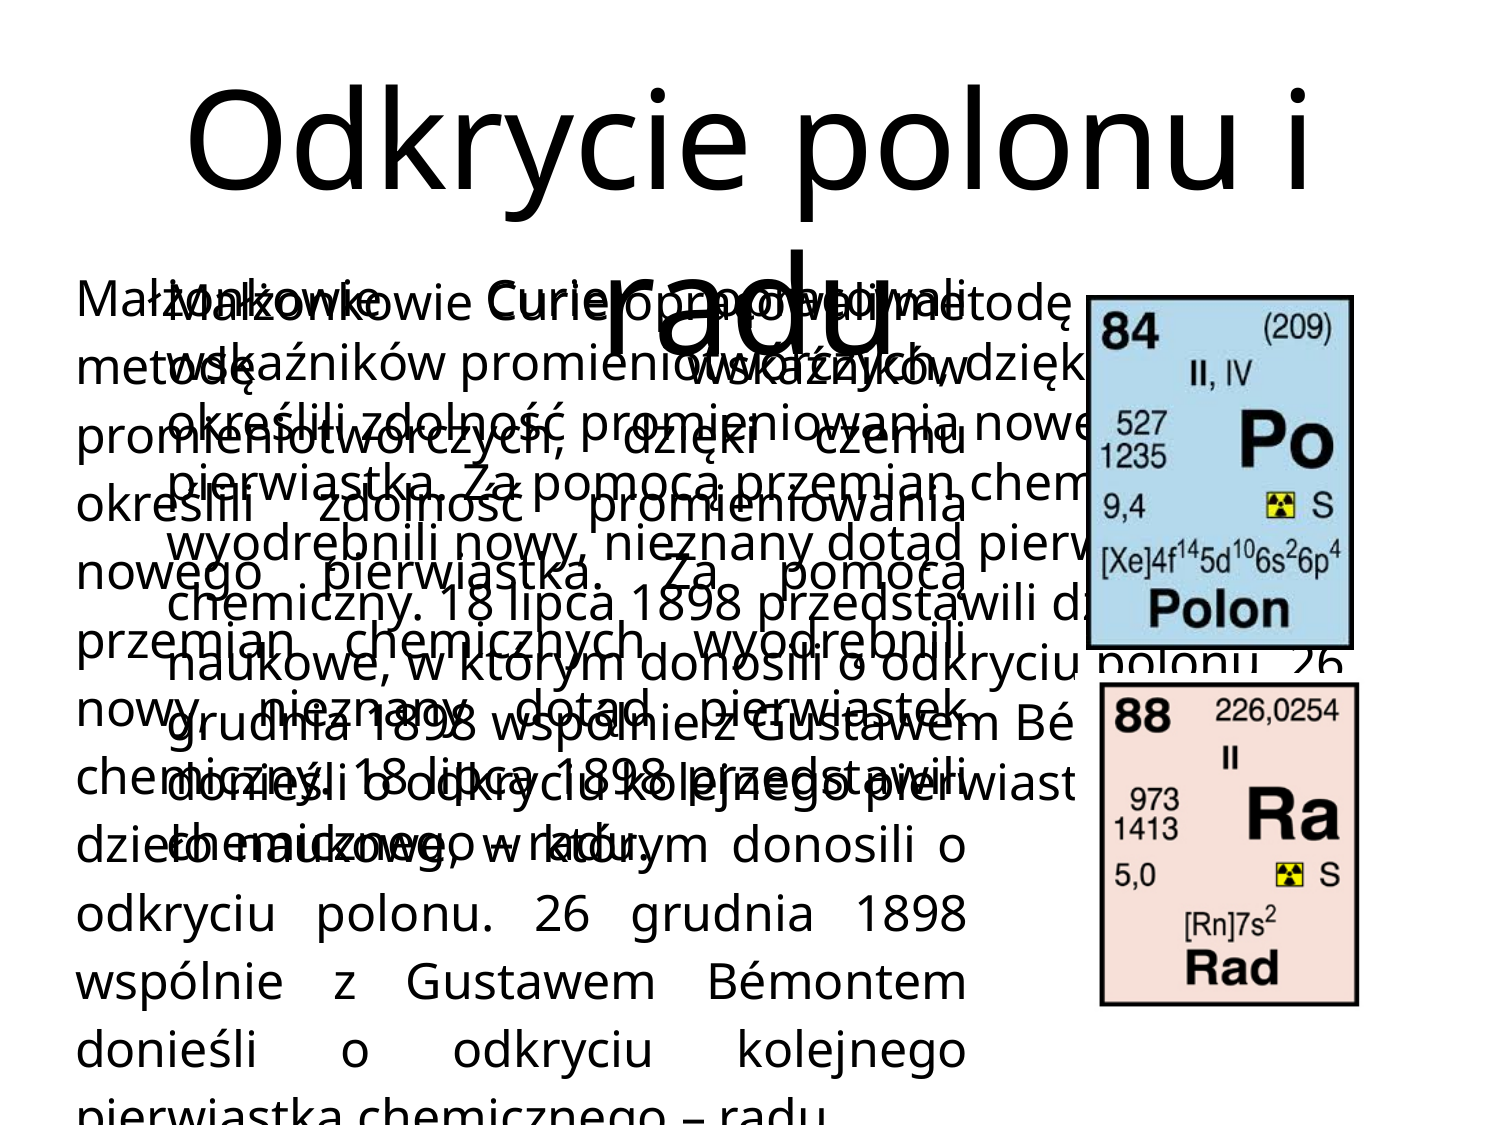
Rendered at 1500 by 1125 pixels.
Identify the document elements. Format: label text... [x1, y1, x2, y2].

title Odkrycie polonu i radu [75, 45, 1425, 233]
list Małżonkowie Curie opracowali metodę wskaźników promieniotwórczych, dzięki czemu określili zdolność promieniowania nowego pierwiastka. Za pomocą przemian chemicznych wyodrębnili nowy, nieznany dotąd pierwiastek chemiczny. 18 lipca 1898 przedstawili dzieło naukowe, w którym donosili o odkryciu polonu. 26 grudnia 1898 wspólnie z Gustawem Bémontem donieśli o odkryciu kolejnego pierwiastka chemicznego – radu. [75, 263, 969, 1092]
text_box Małżonkowie Curie opracowali metodę wskaźników promieniotwórczych, dzięki czemu określili zdolność promieniowania nowego pierwiastka. Za pomocą przemian chemicznych wyodrębnili nowy, nieznany dotąd pierwiastek chemiczny. 18 lipca 1898 przedstawili dzieło naukowe, w którym donosili o odkryciu polonu. 26 grudnia 1898 wspólnie z Gustawem Bémontem donieśli o odkryciu kolejnego pierwiastka chemicznego – radu. [151, 262, 1382, 878]
picture [1074, 673, 1385, 1016]
picture [1086, 295, 1354, 650]
